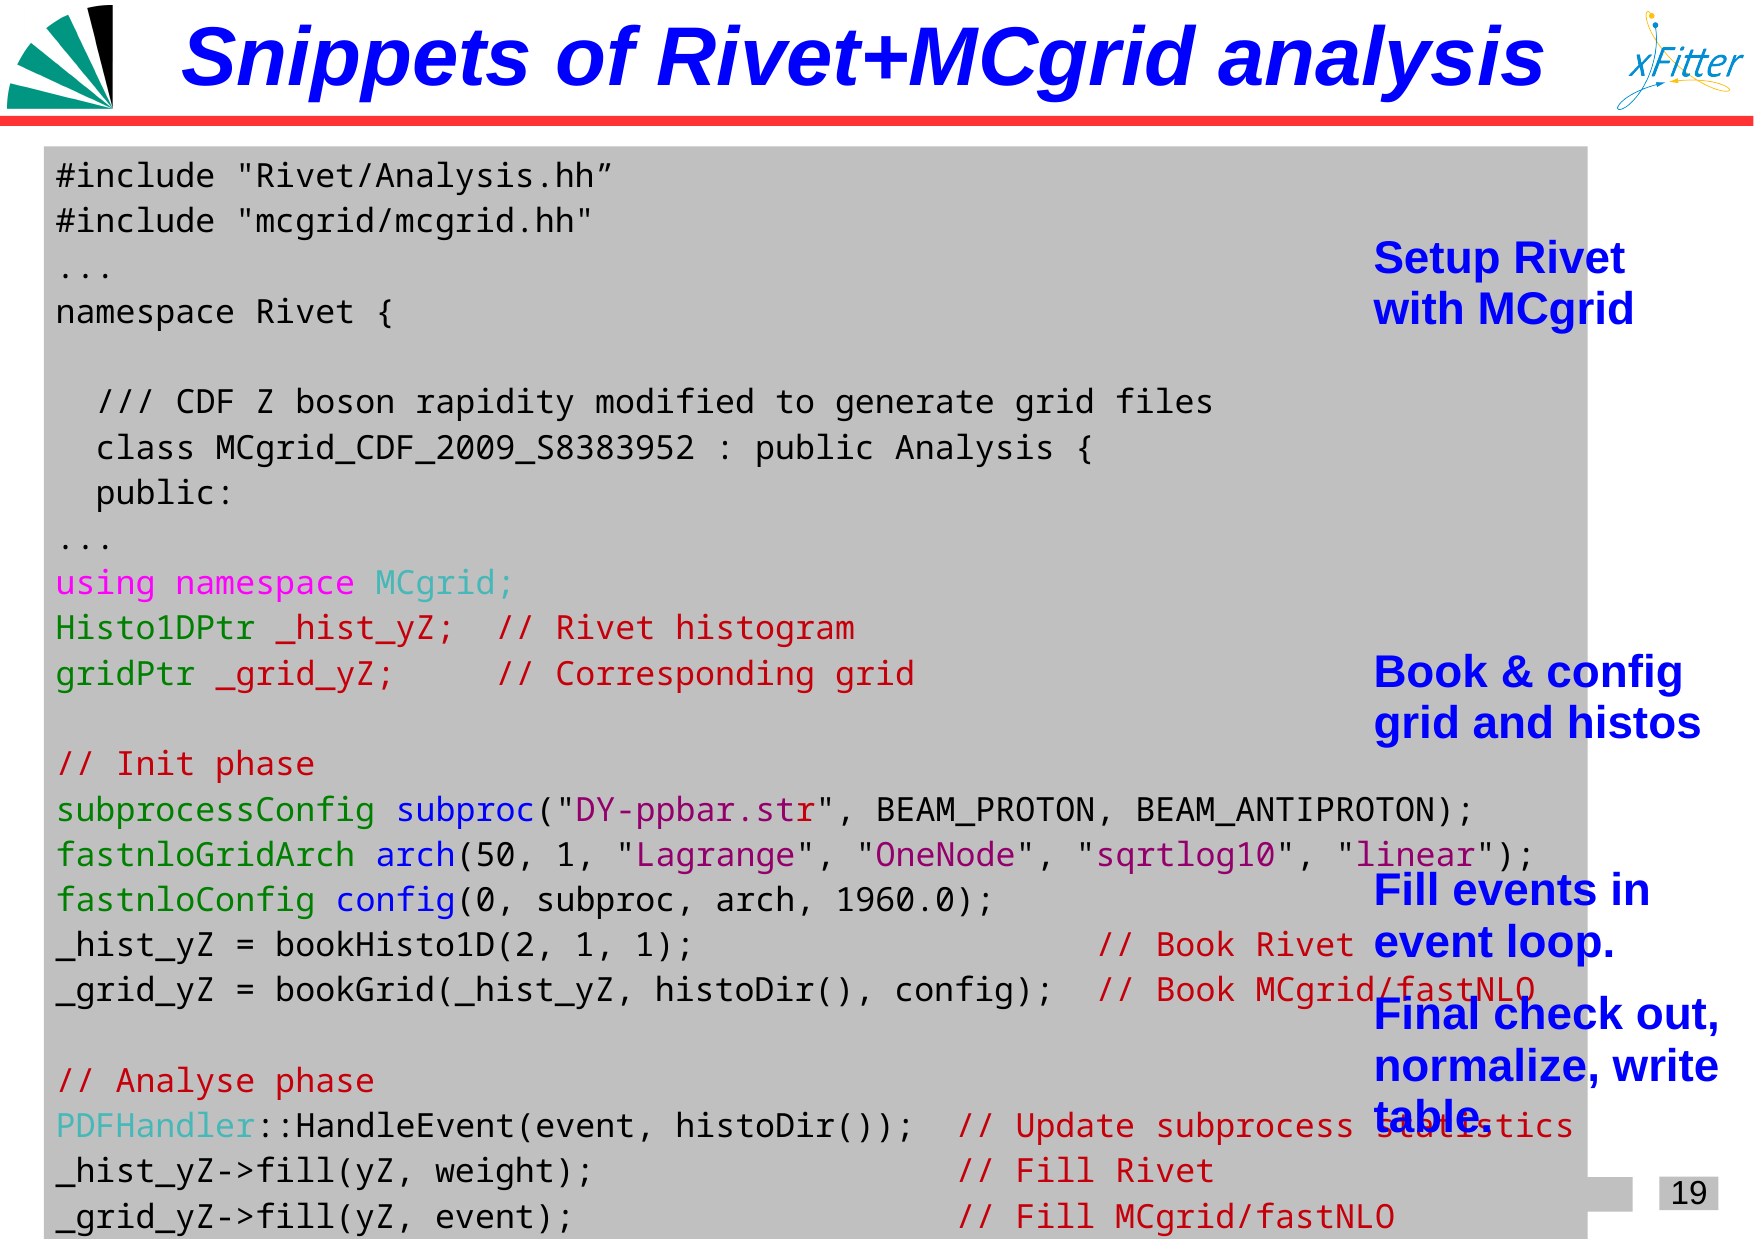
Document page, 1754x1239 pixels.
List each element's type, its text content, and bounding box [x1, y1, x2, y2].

picture [7, 5, 113, 110]
title Snippets of Rivet+MCgrid analysis [123, 0, 1606, 114]
text_box Final check out, normalize, write table. [1361, 982, 1733, 1149]
picture [1617, 11, 1744, 110]
text_box Book & config grid and histos [1361, 639, 1715, 755]
text_box #include "Rivet/Analysis.hh” #include "mcgrid/mcgrid.hh" ... namespace Rivet { /// CDF Z boson rapidity modified to generate grid files class MCgrid_CDF_2009_S8383952 : public Analysis { public: ... using namespace MCgrid; Histo1DPtr _hist_yZ; // Rivet histogram gridPtr _grid_yZ; // Corresponding grid // Init phase subprocessConfig subproc("DY-ppbar.str", BEAM_PROTON, BEAM_ANTIPROTON); fastnloGridArch arch(50, 1, "Lagrange", "OneNode", "sqrtlog10", "linear"); fastnloConfig config(0, subproc, arch, 1960.0); _hist_yZ = bookHisto1D(2, 1, 1); // Book Rivet _grid_yZ = bookGrid(_hist_yZ, histoDir(), config); // Book MCgrid/fastNLO // Analyse phase PDFHandler::HandleEvent(event, histoDir()); // Update subprocess statistics _hist_yZ->fill(yZ, weight); // Fill Rivet _grid_yZ->fill(yZ, event); // Fill MCgrid/fastNLO // Finalise phase scale(_hist_yZ, normalisation); // Scale Rivet _grid_yZ->scale(normalisation); // Scale MCgrid/fastNLO PDFHandler::CheckOutAnalysis(histoDir()); // Finalise [43, 146, 1341, 1163]
text_box Setup Rivet with MCgrid [1361, 226, 1649, 341]
text_box Fill events in event loop. [1361, 858, 1664, 973]
